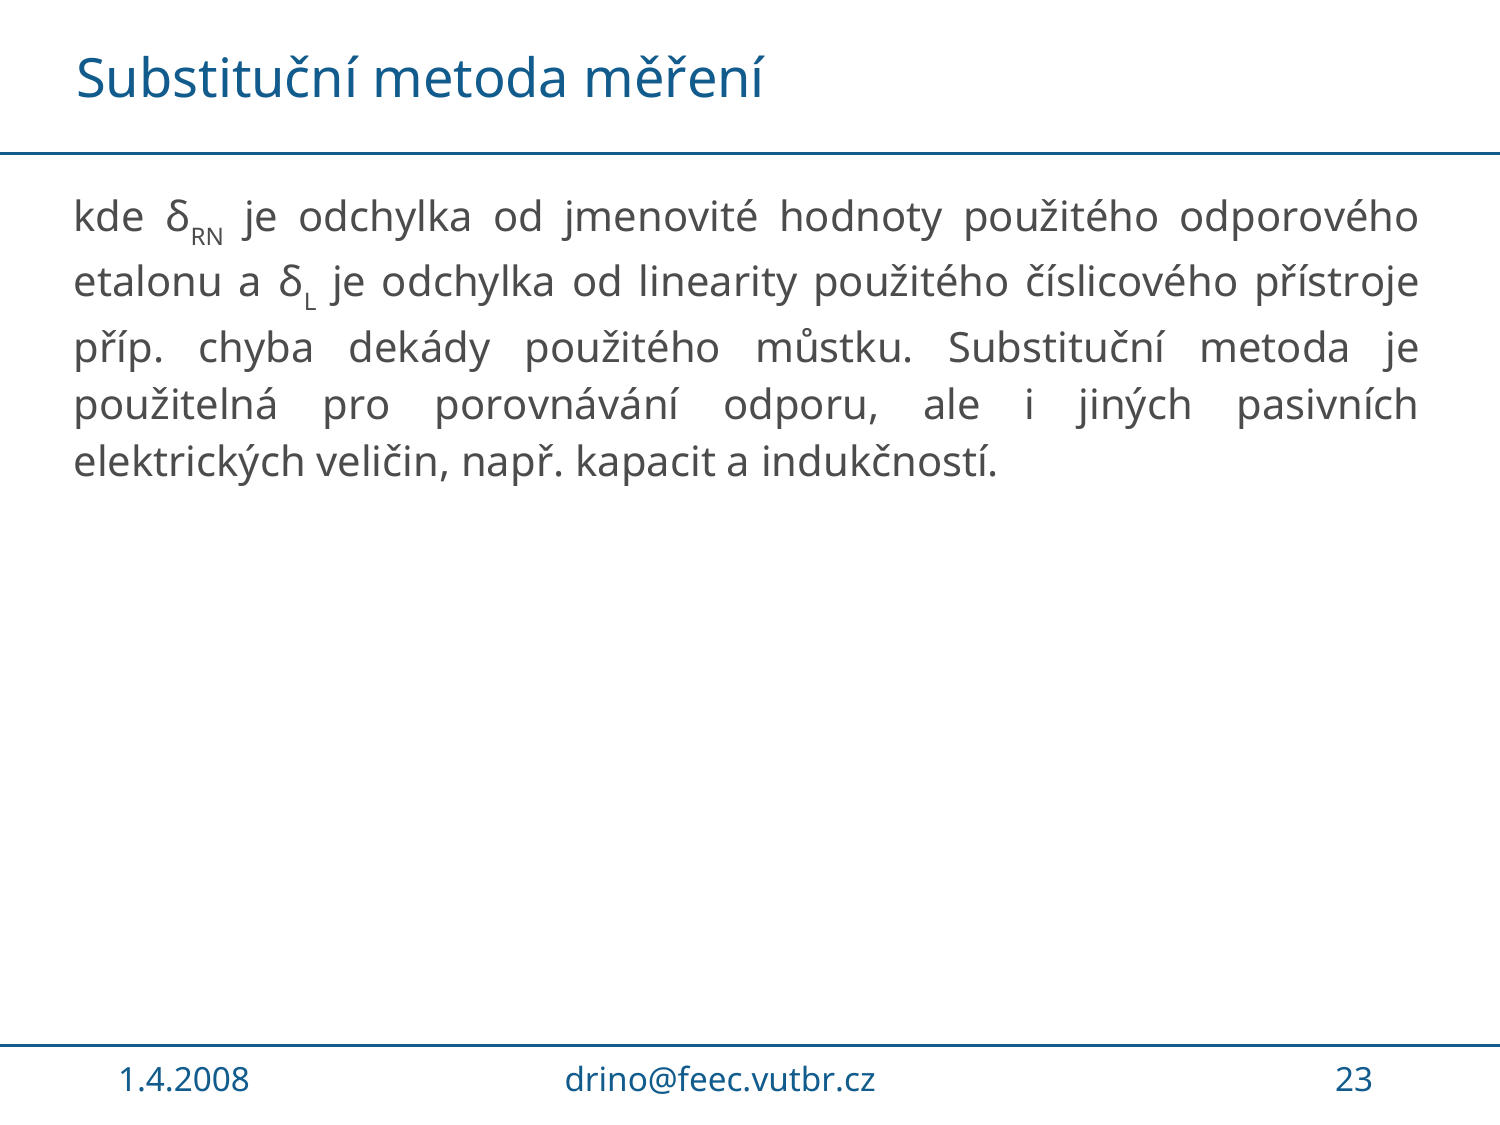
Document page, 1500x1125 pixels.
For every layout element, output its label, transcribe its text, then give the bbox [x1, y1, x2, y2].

title Substituční metoda měření [0, 0, 1500, 152]
text_box drino@feec.vutbr.cz [454, 1049, 987, 1125]
text_box kde δRN je odchylka od jmenovité hodnoty použitého odporového etalonu a δL je odchylka od linearity použitého číslicového přístroje příp. chyba dekády použitého můstku. Substituční metoda je použitelná pro porovnávání odporu, ale i jiných pasivních elektrických veličin, např. kapacit a indukčností. [59, 178, 1442, 497]
text_box <číslo> [1075, 1049, 1388, 1125]
text_box 1.4.2008 [103, 1049, 432, 1125]
